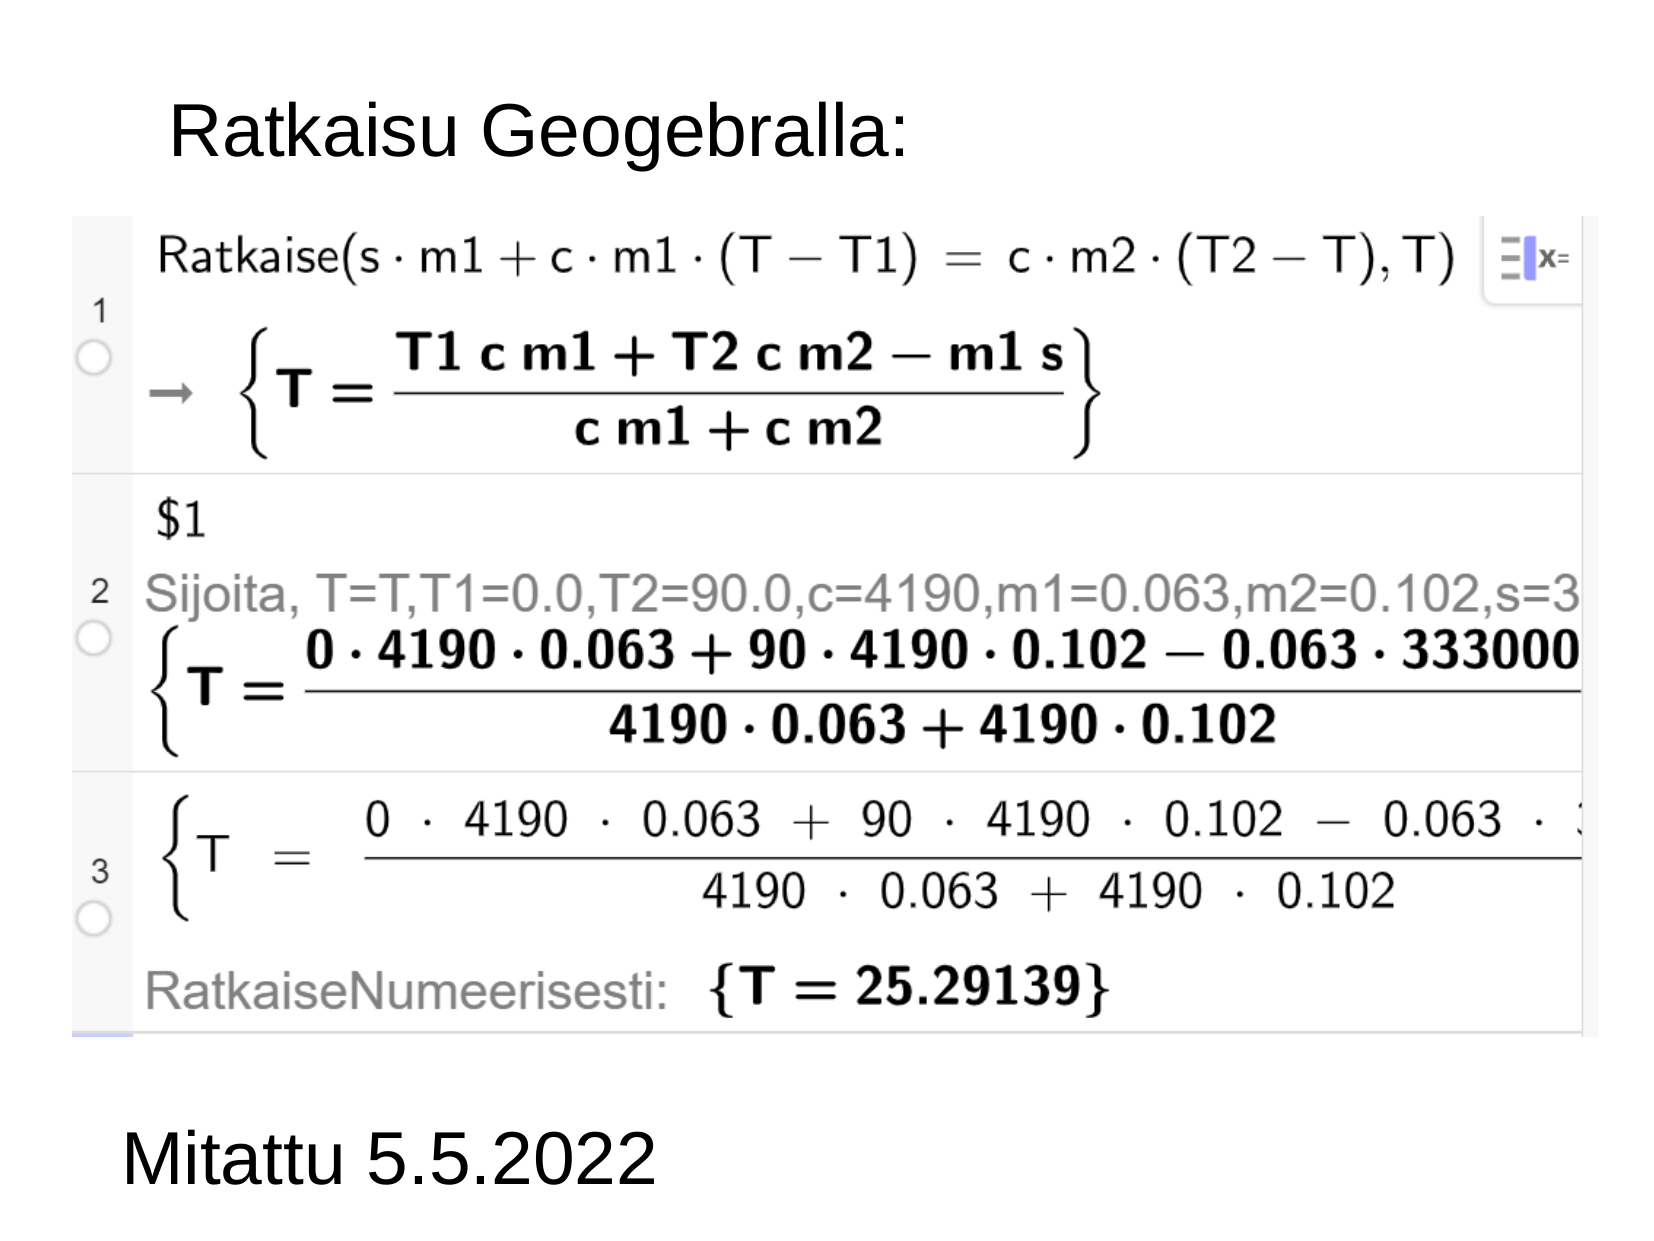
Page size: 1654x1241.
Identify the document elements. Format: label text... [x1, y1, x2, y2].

text_box Mitattu 5.5.2022 [106, 1110, 674, 1209]
picture [72, 216, 1598, 1037]
text_box Ratkaisu Geogebralla: [153, 82, 926, 182]
